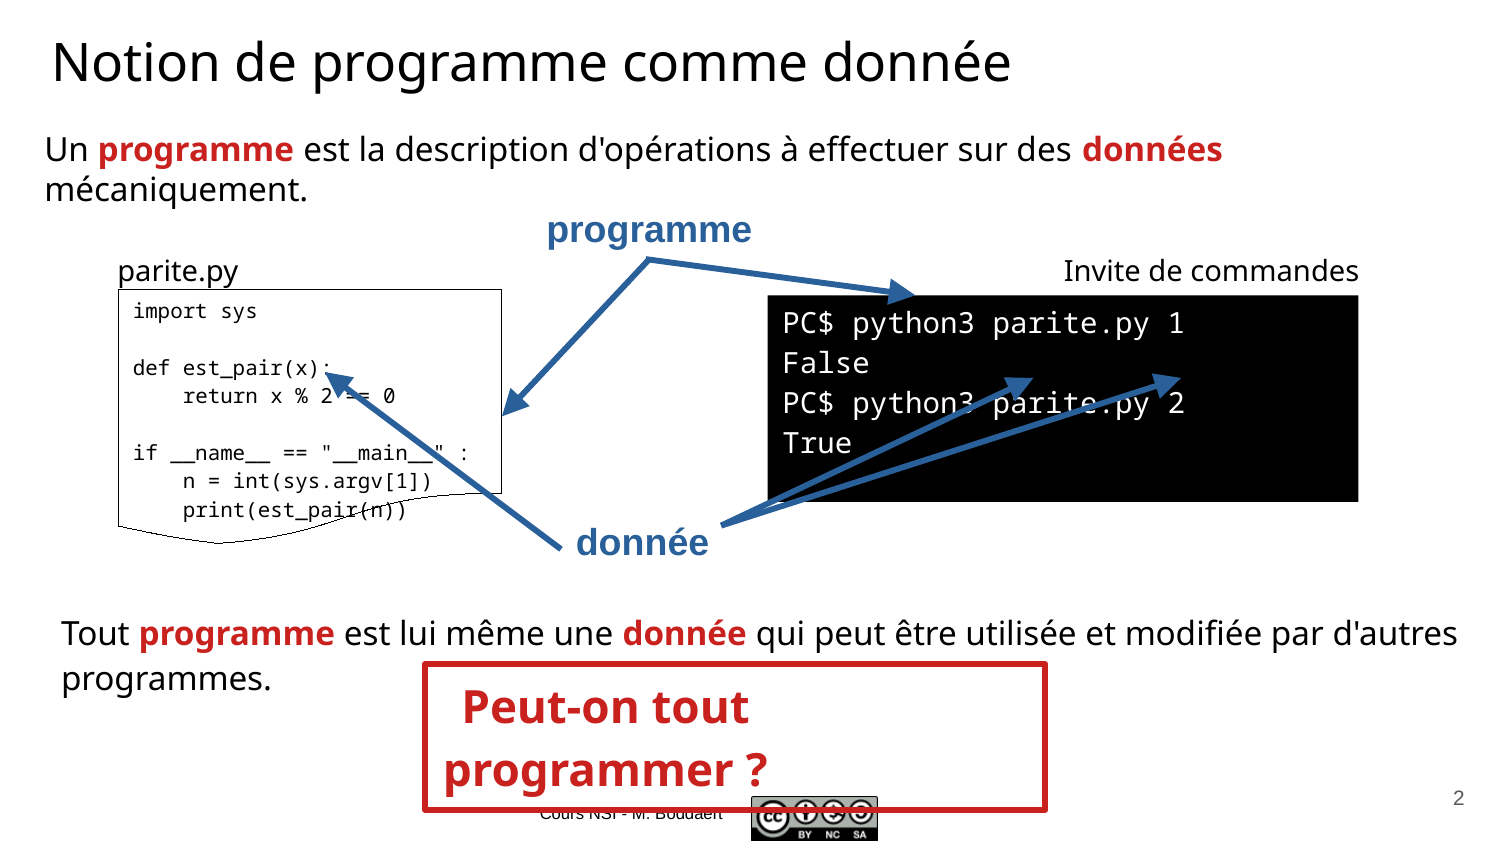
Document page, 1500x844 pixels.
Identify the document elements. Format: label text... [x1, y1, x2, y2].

text_box Peut-on tout programmer ? [425, 699, 1046, 774]
text_box programme [531, 200, 760, 260]
text_box Invite de commandes [1048, 242, 1357, 292]
text_box import sys def est_pair(x): return x % 2 == 0 if __name__ == "__main__" : n = int(sys.argv[1]) print(est_pair(n)) [118, 289, 502, 544]
slide_number <numéro> [1389, 764, 1480, 830]
text_box Un programme est la description d'opérations à effectuer sur des données mécaniquement. [29, 120, 1477, 178]
picture [751, 813, 878, 841]
text_box donnée [561, 513, 722, 573]
text_box Tout programme est lui même une donnée qui peut être utilisée et modifiée par d'autres programmes. [46, 602, 1477, 695]
title Notion de programme comme donnée [51, 13, 1449, 108]
text_box parite.py [102, 242, 253, 292]
picture [751, 796, 878, 807]
text_box PC$ python3 parite.py 1 False PC$ python3 parite.py 2 True [767, 295, 1359, 502]
